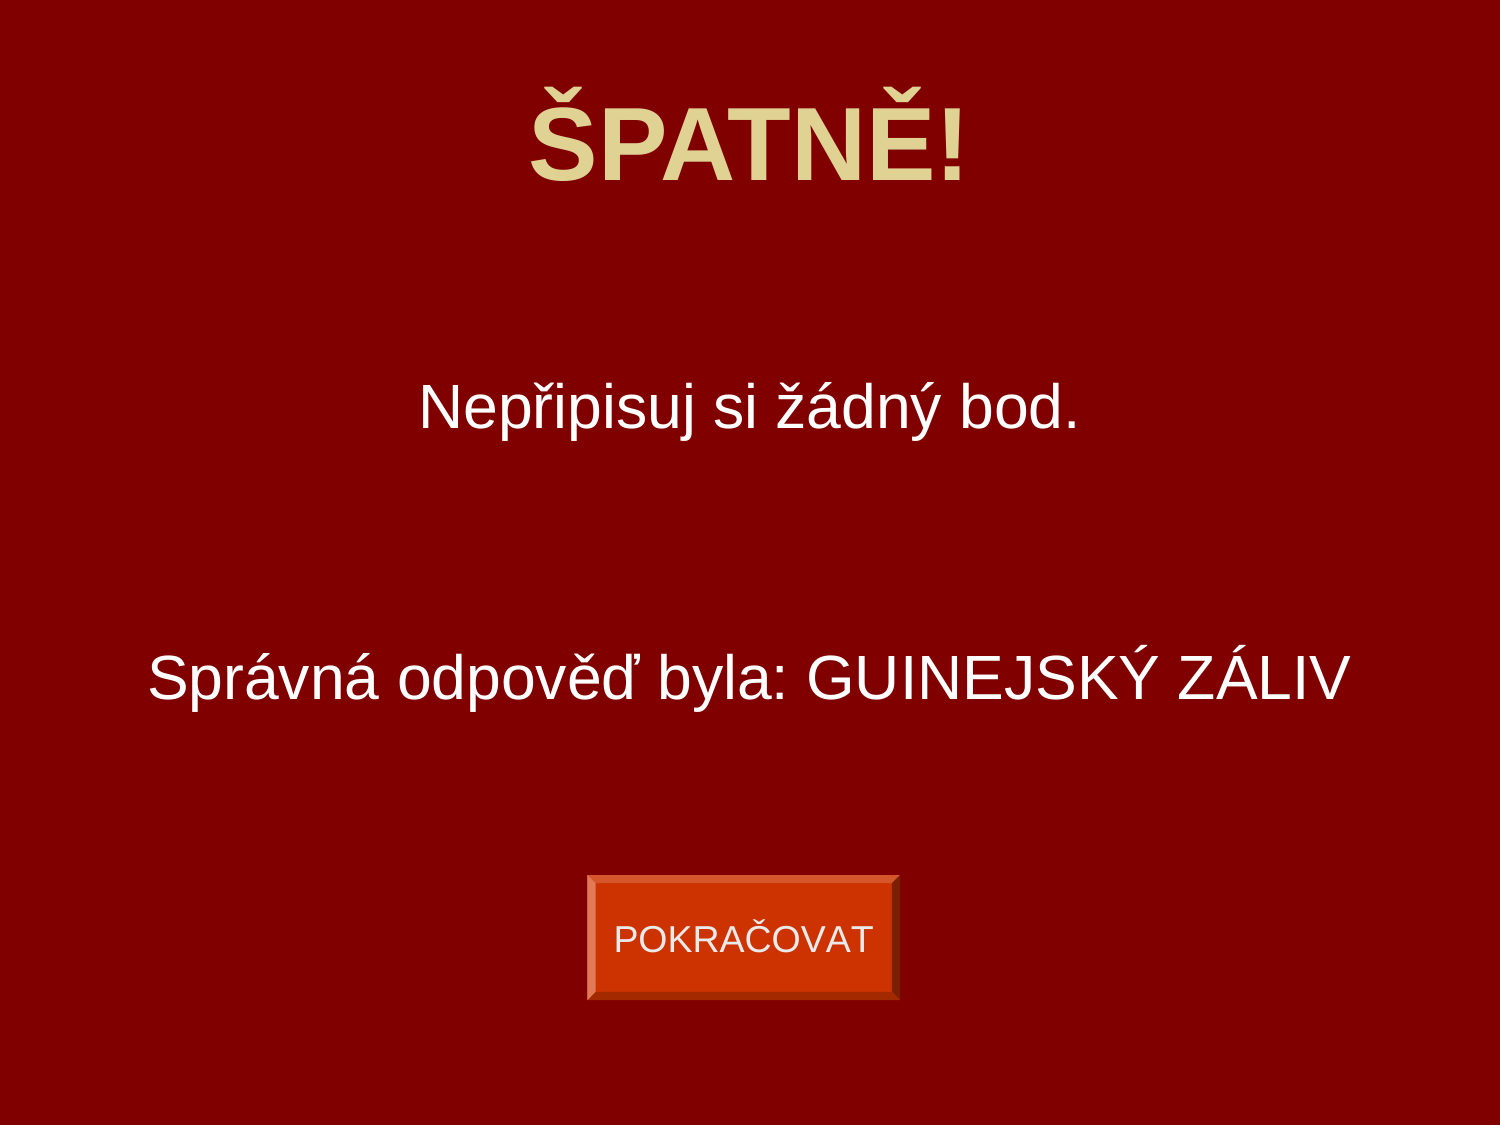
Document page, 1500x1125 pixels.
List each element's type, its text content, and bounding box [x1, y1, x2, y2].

list Nepřipisuj si žádný bod. Správná odpověď byla: GUINEJSKÝ ZÁLIV [24, 262, 1476, 1006]
text_box POKRAČOVAT [596, 884, 891, 991]
list Připiš si 1 bod. [589, 875, 899, 884]
title ŠPATNĚ! [75, 45, 1426, 233]
